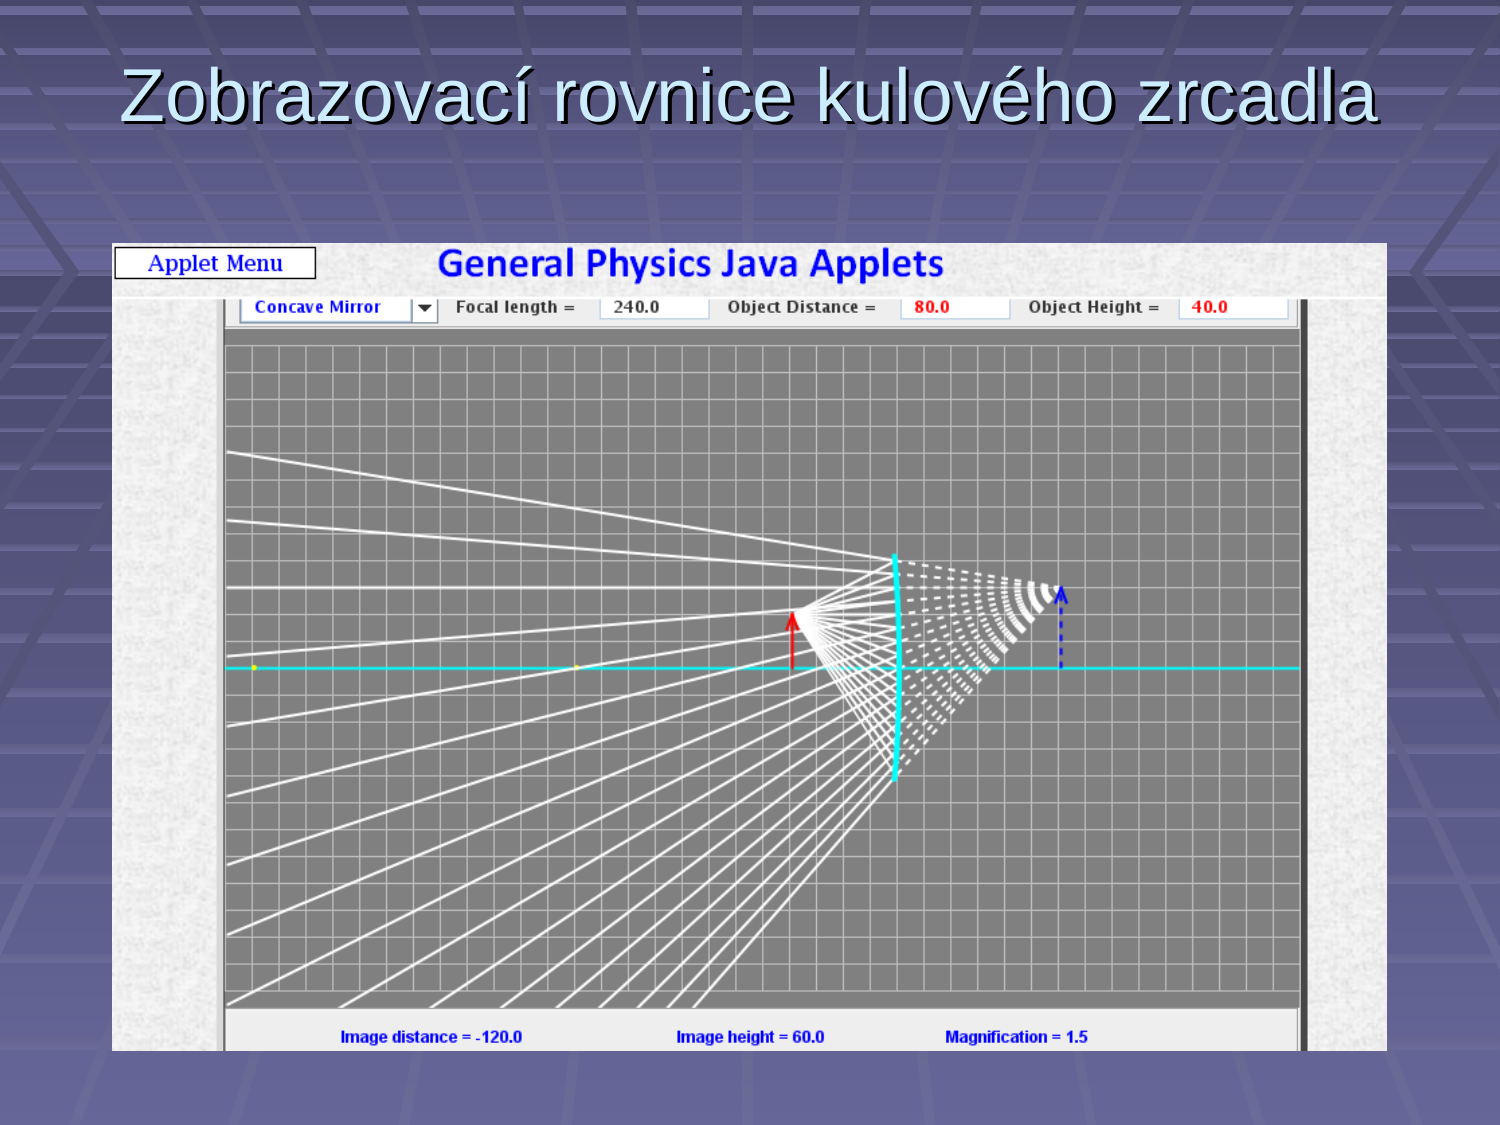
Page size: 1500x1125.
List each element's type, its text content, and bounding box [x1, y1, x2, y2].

title Zobrazovací rovnice kulového zrcadla [74, 38, 1425, 144]
chart [112, 243, 1387, 1051]
